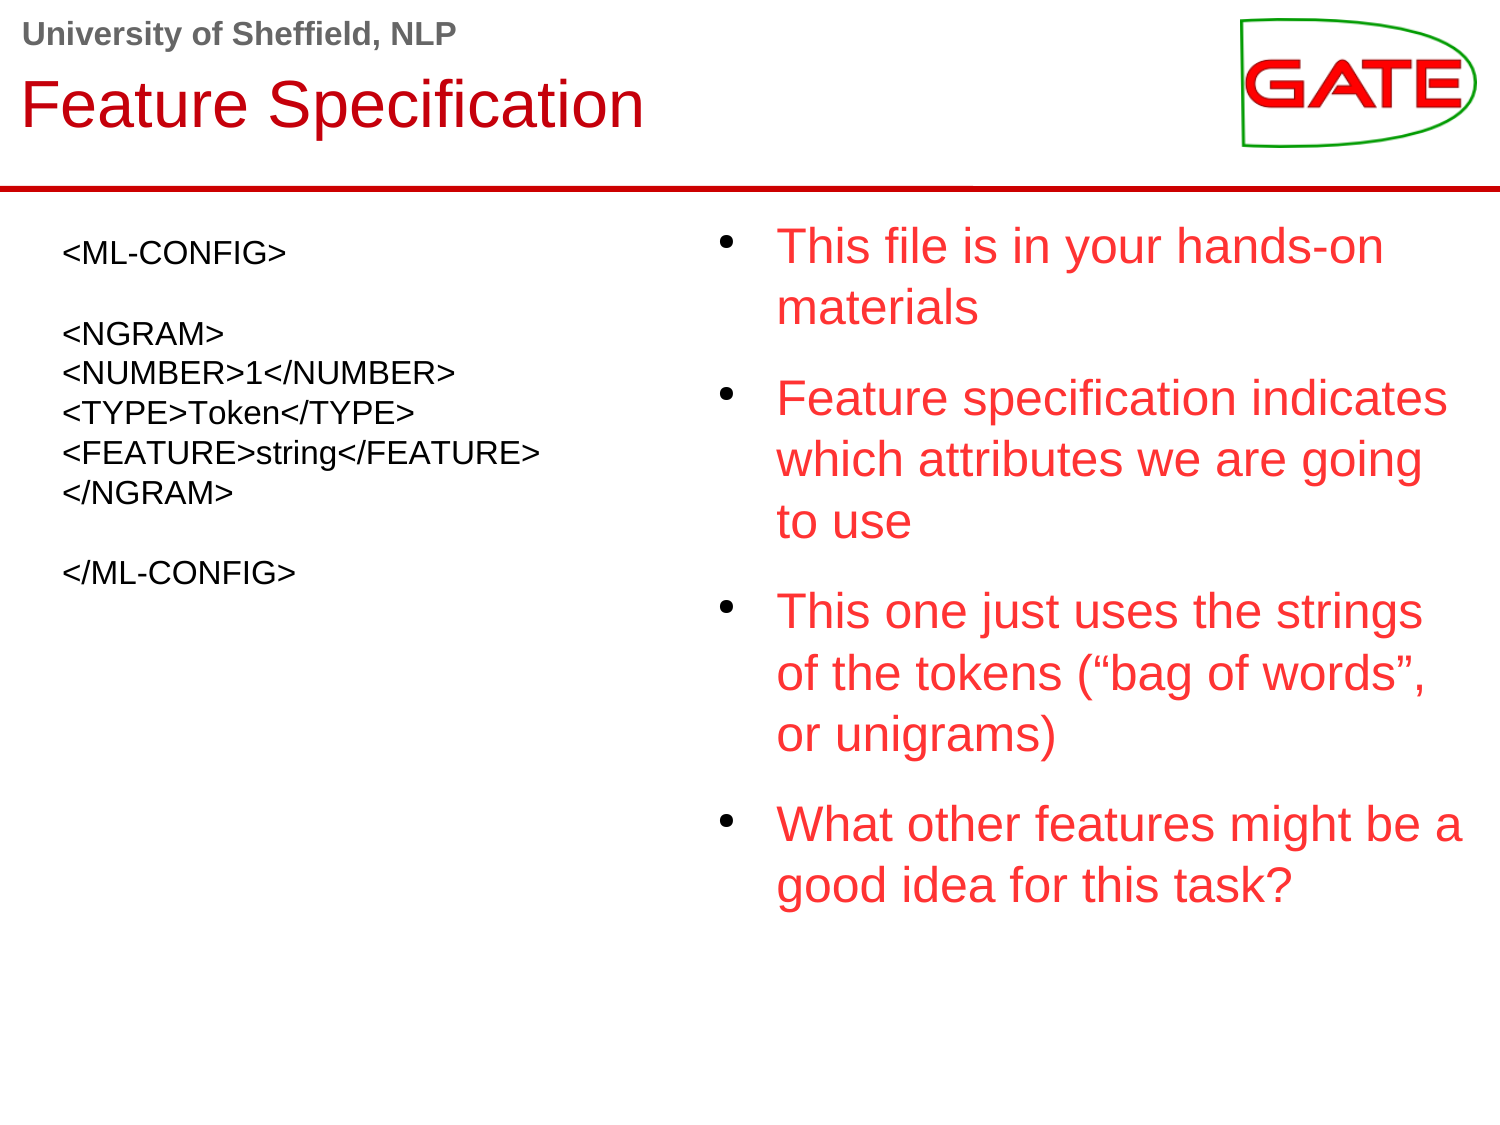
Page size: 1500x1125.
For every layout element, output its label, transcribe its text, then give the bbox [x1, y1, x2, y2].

list This file is in your hands-on materials Feature specification indicates which attributes we are going to use This one just uses the strings of the tokens (“bag of words”, or unigrams) What other features might be a good idea for this task? [661, 212, 1477, 1063]
picture [1240, 18, 1477, 148]
title Feature Specification [20, 45, 1240, 166]
text_box <ML-CONFIG> <NGRAM> <NUMBER>1</NUMBER> <TYPE>Token</TYPE> <FEATURE>string</FEATURE> </NGRAM> </ML-CONFIG> [47, 224, 638, 644]
